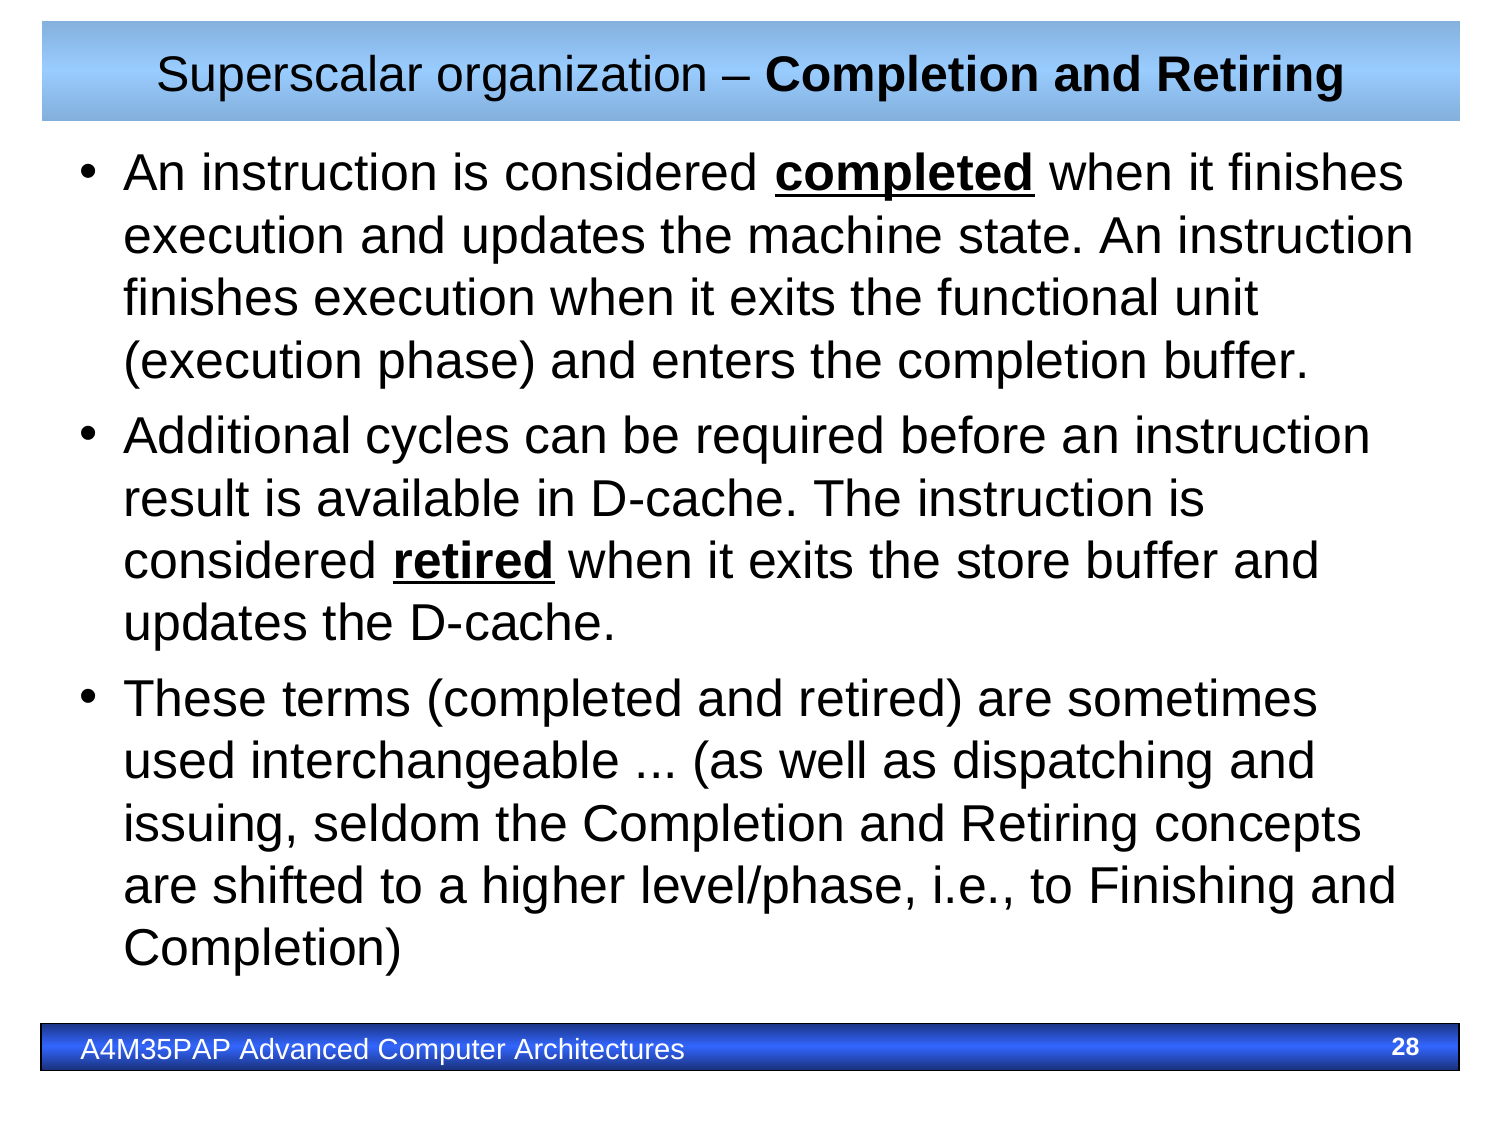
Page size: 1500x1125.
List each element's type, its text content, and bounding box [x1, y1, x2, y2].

list An instruction is considered completed when it finishes execution and updates the machine state. An instruction ﬁnishes execution when it exits the functional unit (execution phase) and enters the completion buffer. Additional cycles can be required before an instruction result is available in D-cache. The instruction is considered retired when it exits the store buffer and updates the D-cache. These terms (completed and retired) are sometimes used interchangeable ... (as well as dispatching and issuing, seldom the Completion and Retiring concepts are shifted to a higher level/phase, i.e., to Finishing and Completion) [64, 131, 1436, 1013]
title Superscalar organization – Completion and Retiring [42, 21, 1460, 121]
